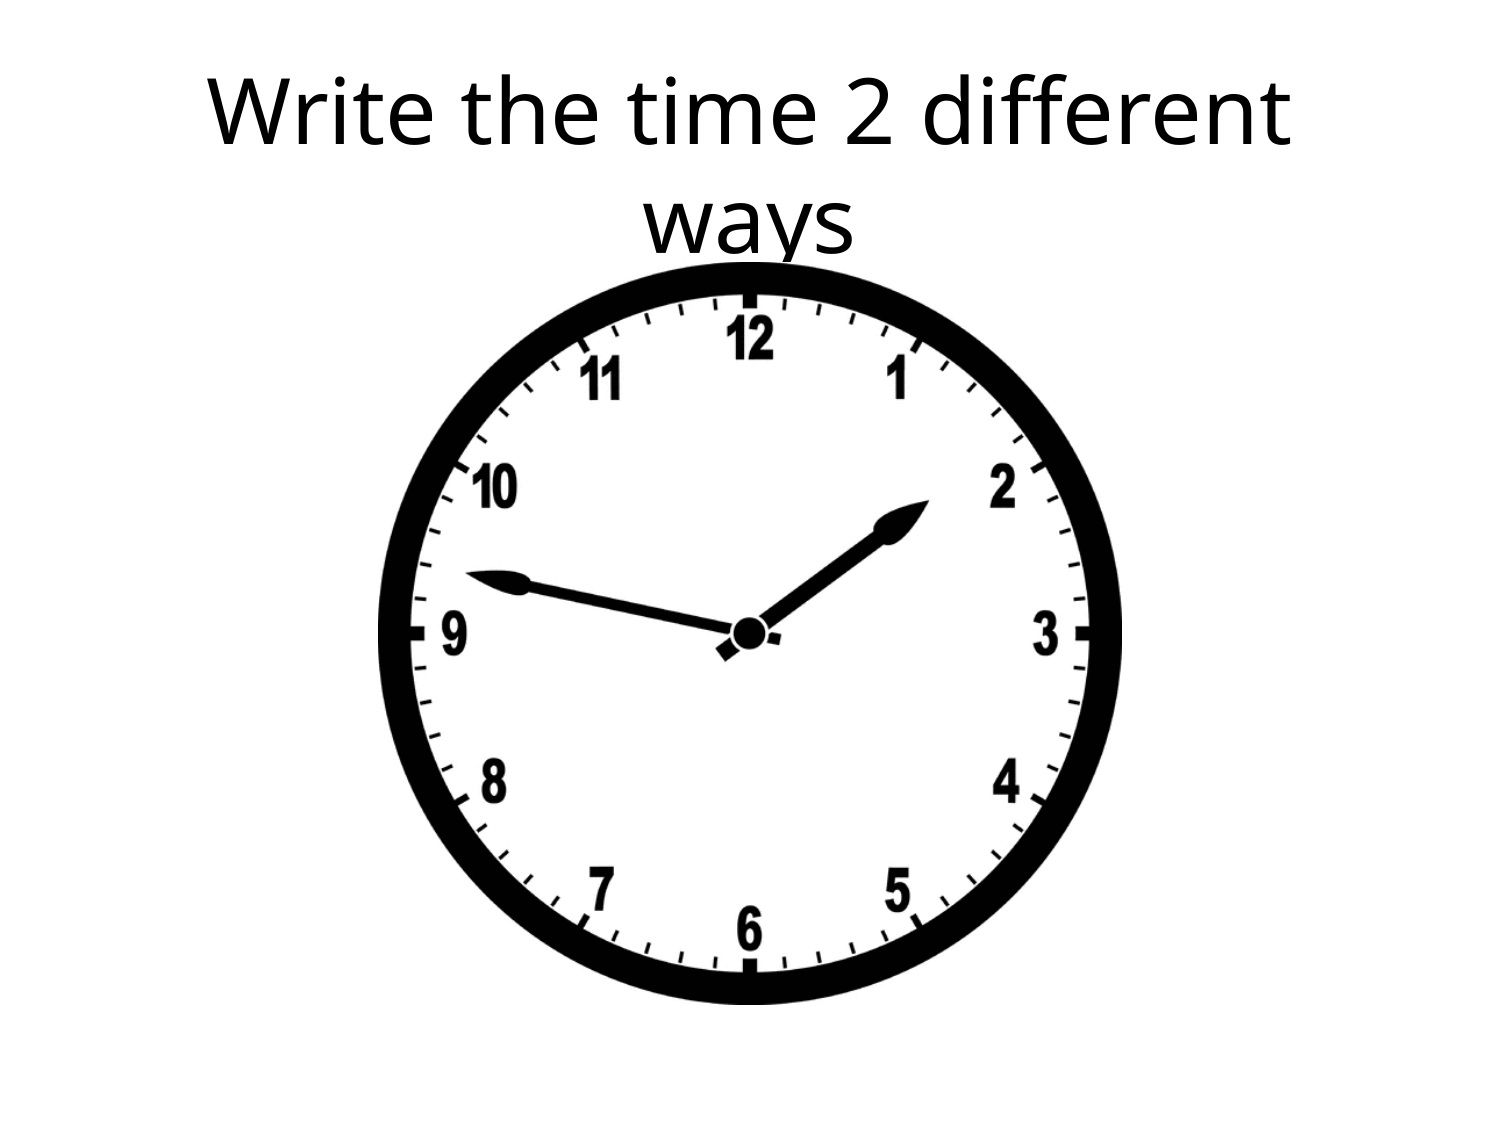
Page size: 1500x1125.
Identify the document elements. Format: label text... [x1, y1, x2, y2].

picture [378, 262, 1122, 1005]
title Write the time 2 different ways [75, 45, 1425, 233]
